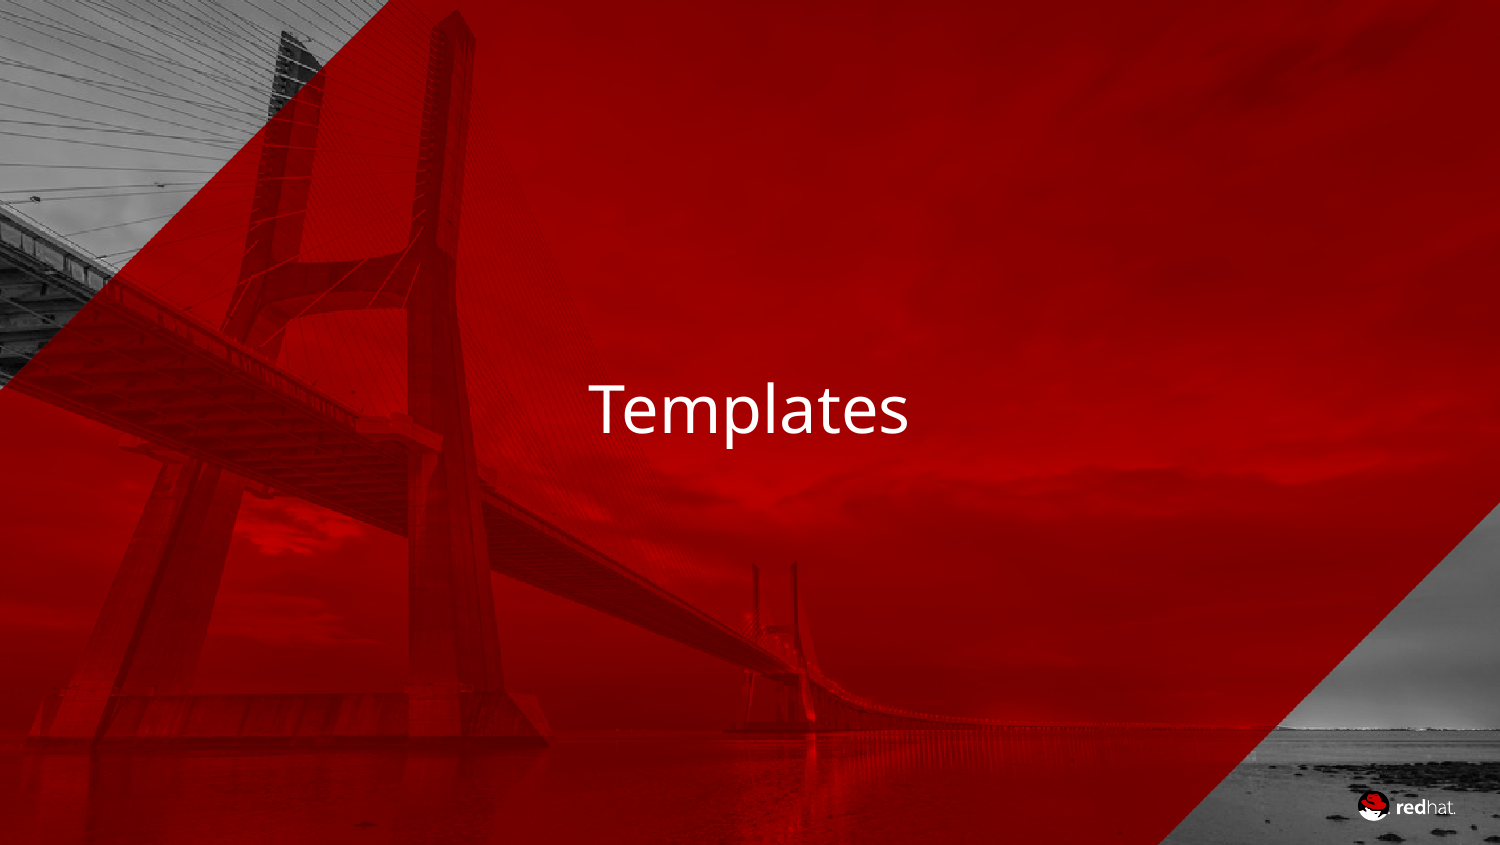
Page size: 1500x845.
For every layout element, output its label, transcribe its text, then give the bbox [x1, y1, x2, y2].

picture [0, 0, 1500, 845]
title Templates [112, 330, 1388, 486]
